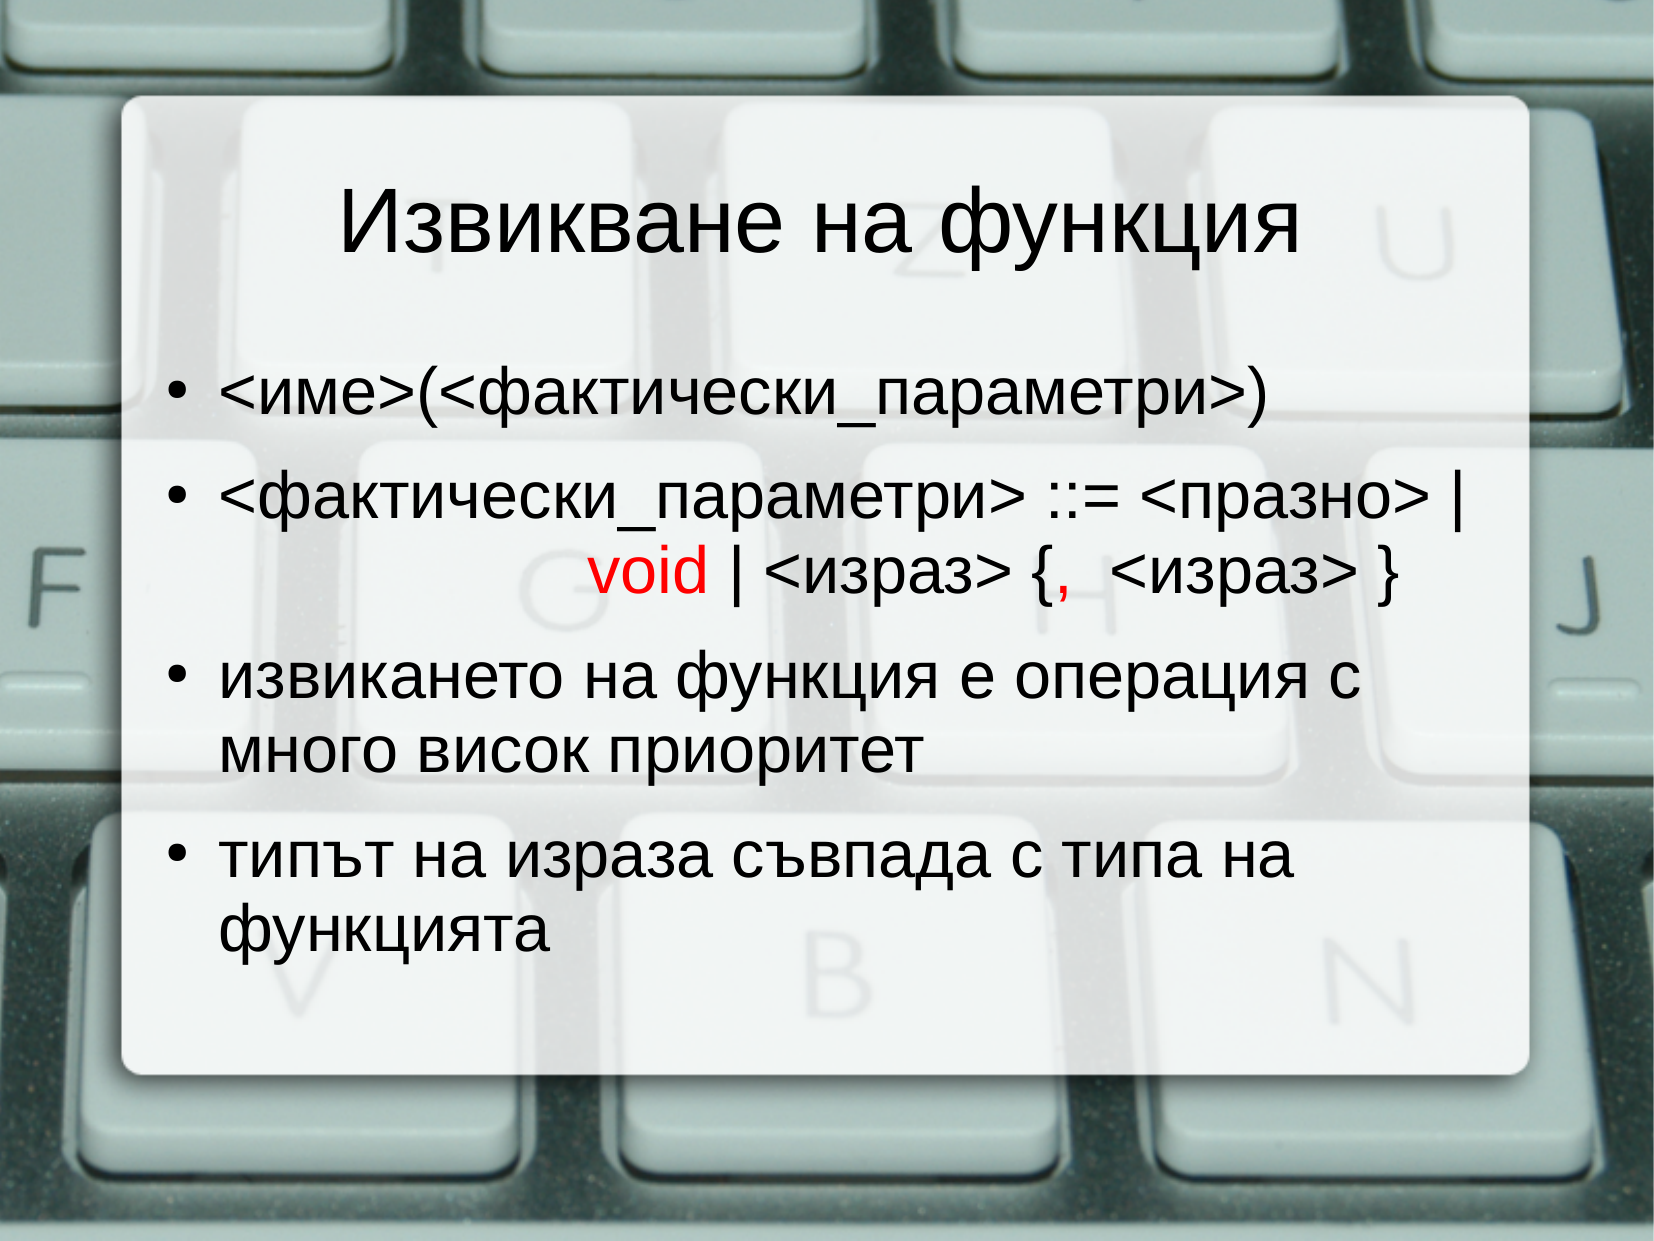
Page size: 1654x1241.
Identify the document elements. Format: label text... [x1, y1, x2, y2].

title Извикване на функция [135, 117, 1506, 325]
list <име>(<фактически_параметри>) <фактически_параметри> ::= <празно> | void | <израз> {, <израз> } извикането на функция е операция с много висок приоритет типът на израза съвпада с типа на функцията [147, 354, 1506, 1074]
picture [0, 0, 1654, 1241]
